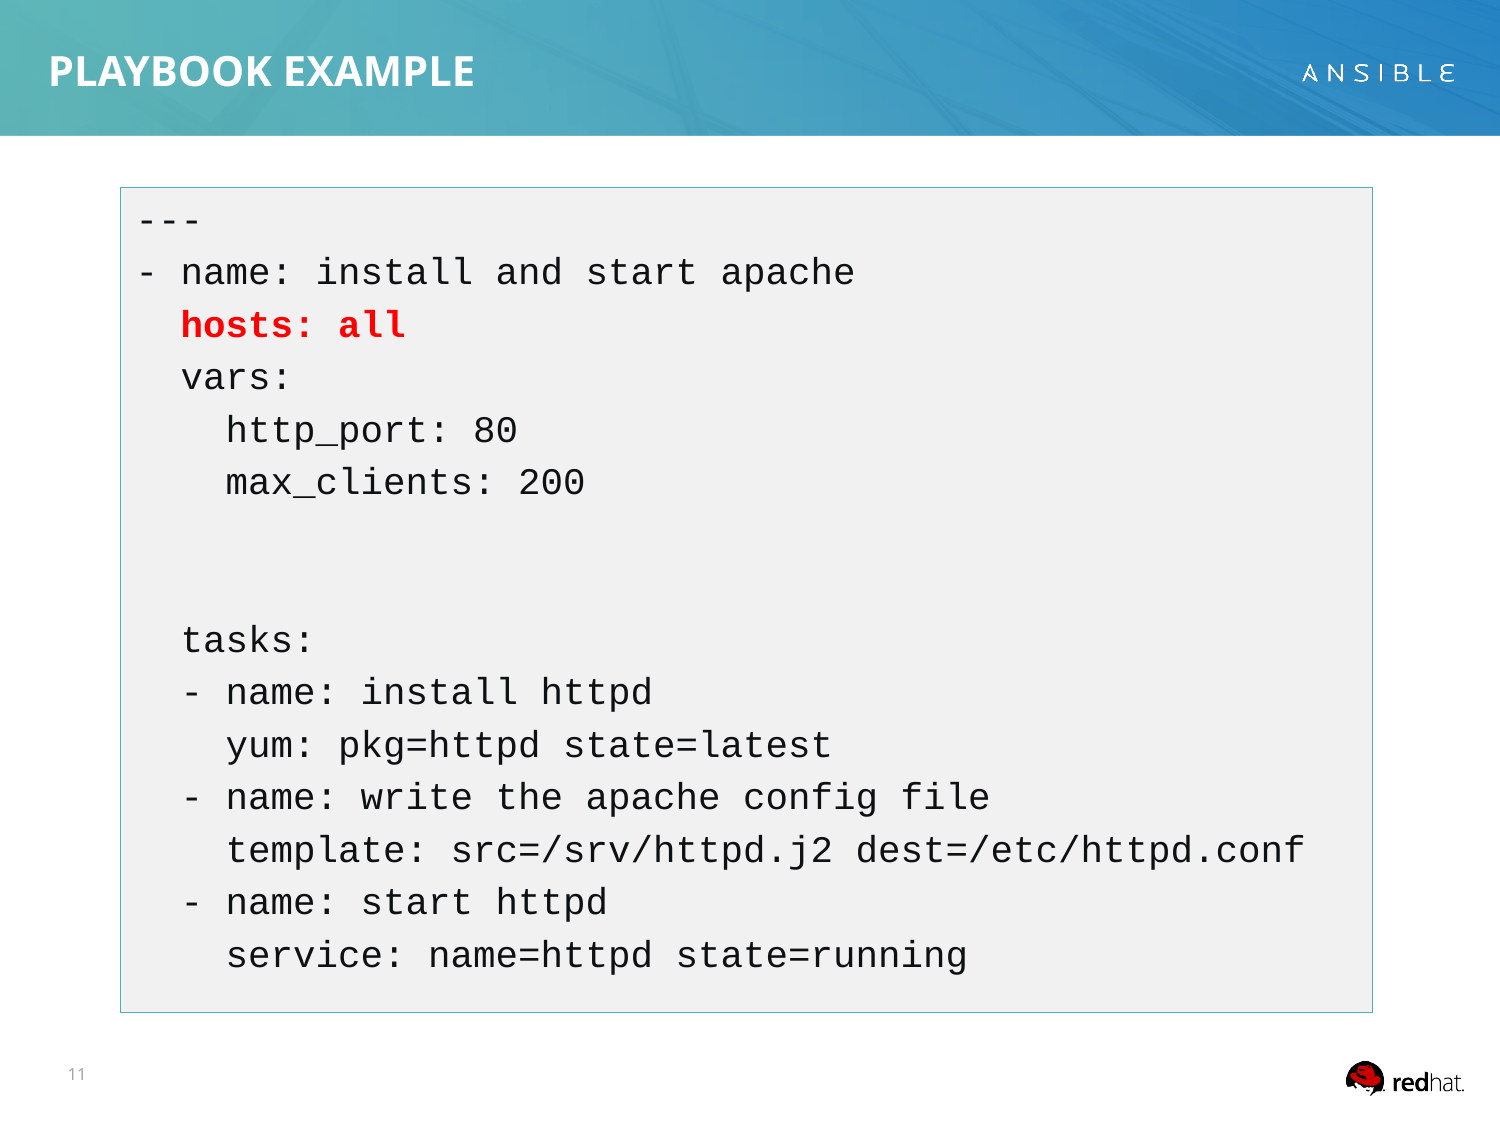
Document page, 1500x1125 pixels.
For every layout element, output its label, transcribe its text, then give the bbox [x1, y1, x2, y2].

list PLAYBOOK EXAMPLE [47, 45, 936, 104]
text_box --- - name: install and start apache hosts: all vars: http_port: 80 max_clients: 200 tasks: - name: install httpd yum: pkg=httpd state=latest - name: write the apache config file template: src=/srv/httpd.j2 dest=/etc/httpd.conf - name: start httpd service: name=httpd state=running [120, 187, 1373, 1013]
picture [0, 0, 1500, 1125]
